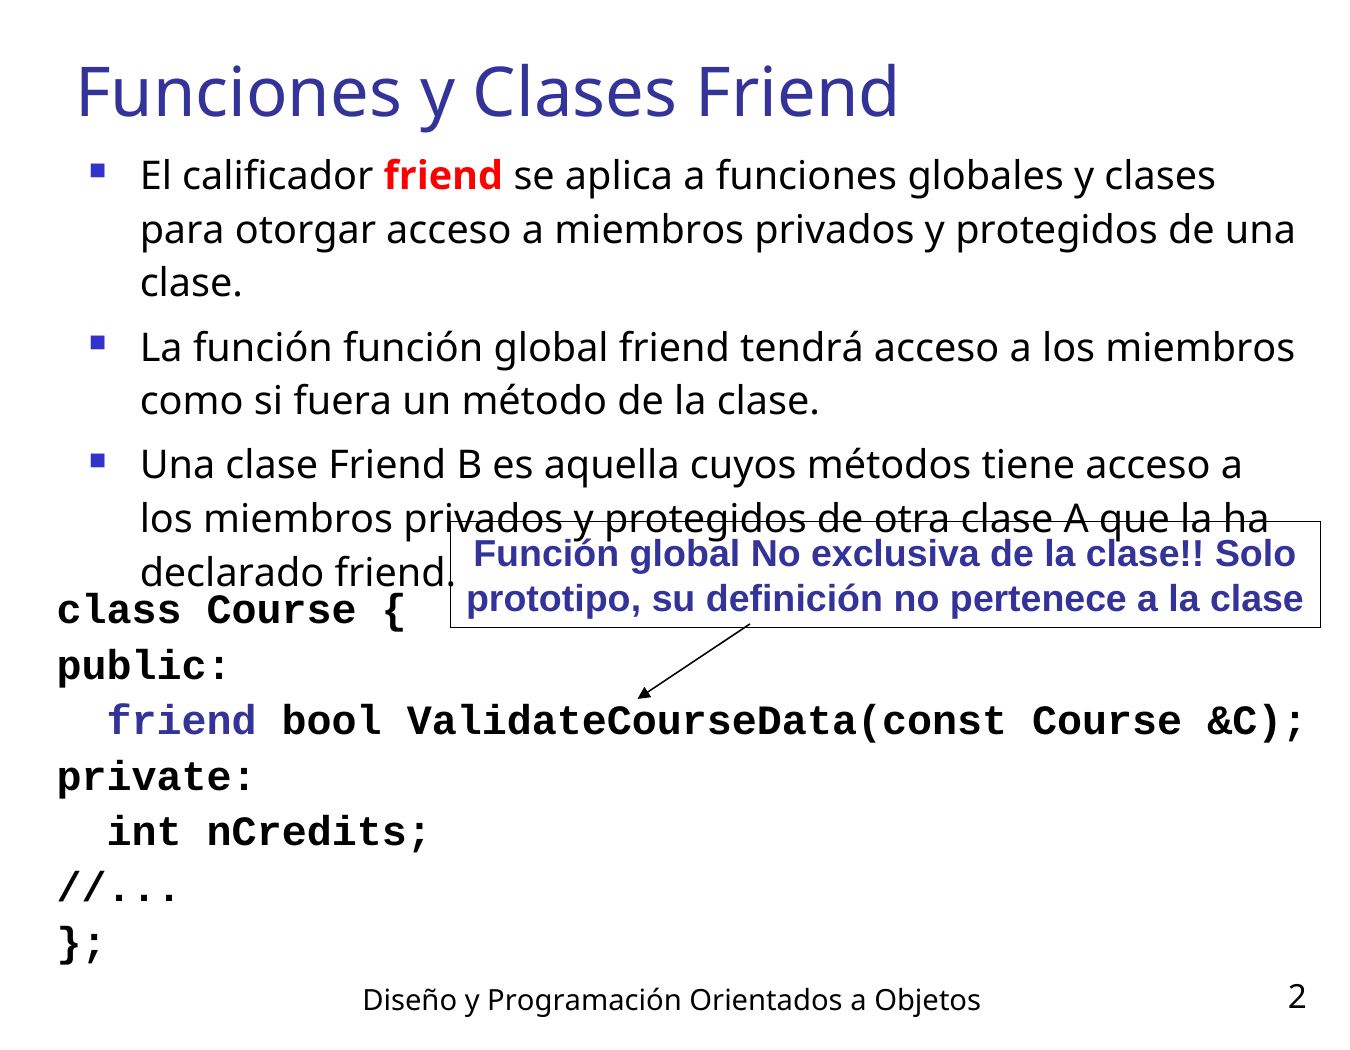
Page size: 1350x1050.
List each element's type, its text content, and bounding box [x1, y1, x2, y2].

list El calificador friend se aplica a funciones globales y clases para otorgar acceso a miembros privados y protegidos de una clase. La función función global friend tendrá acceso a los miembros como si fuera un método de la clase. Una clase Friend B es aquella cuyos métodos tiene acceso a los miembros privados y protegidos de otra clase A que la ha declarado friend. [75, 140, 1316, 601]
text_box class Course { public: friend bool ValidateCourseData(const Course &C); private: int nCredits; //... }; [37, 578, 1350, 976]
title Funciones y Clases Friend [75, 27, 1319, 144]
text_box Función global No exclusiva de la clase!! Solo prototipo, su definición no pertenece a la clase [450, 521, 1321, 628]
